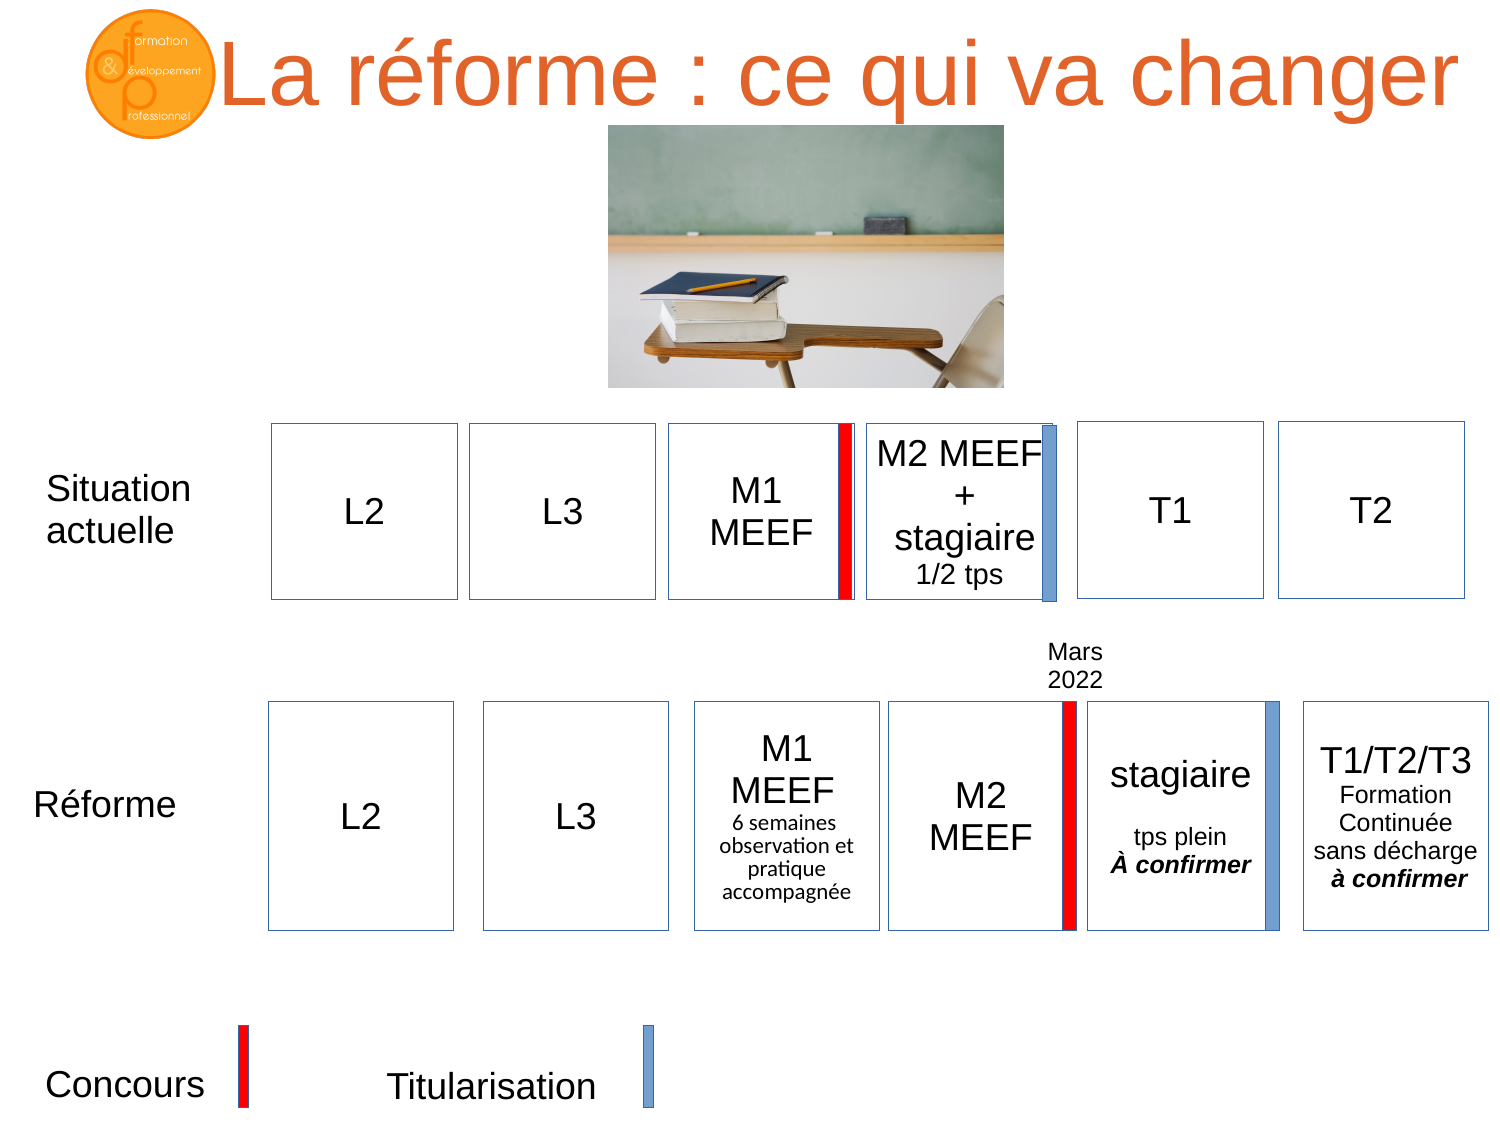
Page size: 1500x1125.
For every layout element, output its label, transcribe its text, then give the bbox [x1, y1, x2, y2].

text_box M2 MEEF + stagiaire 1/2 tps [866, 423, 1053, 600]
text_box [1265, 701, 1280, 931]
text_box M1 MEEF 6 semaines observation et pratique accompagnée [694, 701, 880, 931]
picture [608, 125, 1004, 388]
text_box [643, 1025, 654, 1108]
title La réforme : ce qui va changer [228, 11, 1477, 136]
text_box T1 [1077, 421, 1264, 599]
text_box L3 [483, 701, 669, 931]
text_box Mars 2022 [1032, 630, 1162, 730]
text_box M2 MEEF [888, 701, 1062, 931]
text_box T1/T2/T3 Formation Continuée sans décharge à confirmer [1303, 701, 1489, 931]
text_box [1042, 425, 1057, 602]
text_box [838, 423, 852, 600]
text_box Situation actuelle [31, 460, 219, 563]
text_box [1062, 730, 1077, 931]
text_box Concours [7, 1056, 243, 1114]
text_box stagiaire tps plein À confirmer [1087, 701, 1265, 931]
picture [60, 0, 228, 147]
text_box M1 MEEF [668, 423, 838, 600]
text_box L2 [268, 701, 454, 931]
text_box [238, 1025, 249, 1108]
text_box Titularisation [364, 1058, 619, 1125]
text_box T2 [1278, 421, 1465, 599]
text_box Réforme [18, 776, 232, 833]
text_box L3 [469, 423, 656, 600]
text_box L2 [271, 423, 458, 600]
